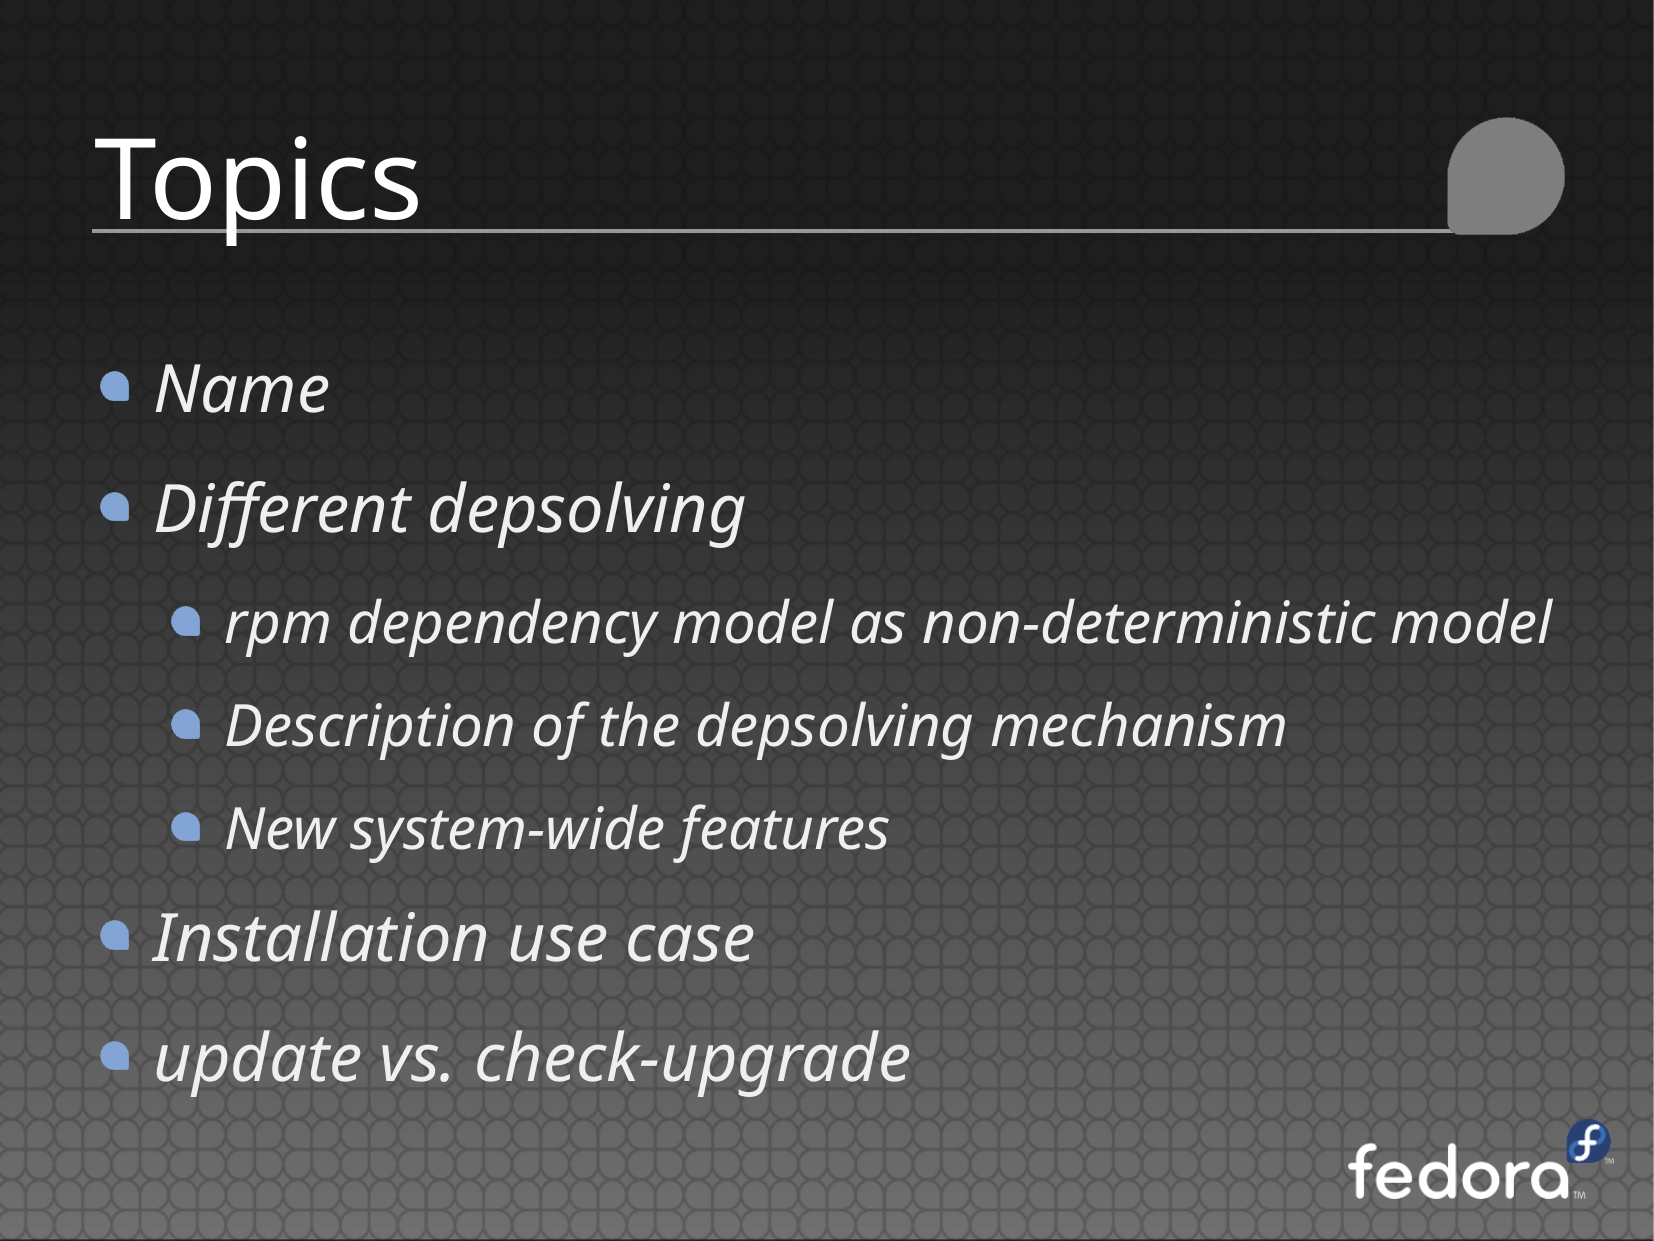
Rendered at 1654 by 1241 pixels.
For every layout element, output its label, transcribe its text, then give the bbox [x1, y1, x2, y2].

title Topics [94, 100, 1426, 251]
picture [0, 0, 1654, 1241]
list Name Different depsolving rpm dependency model as non-deterministic model Description of the depsolving mechanism New system-wide features Installation use case update vs. check-upgrade [82, 249, 1571, 1192]
